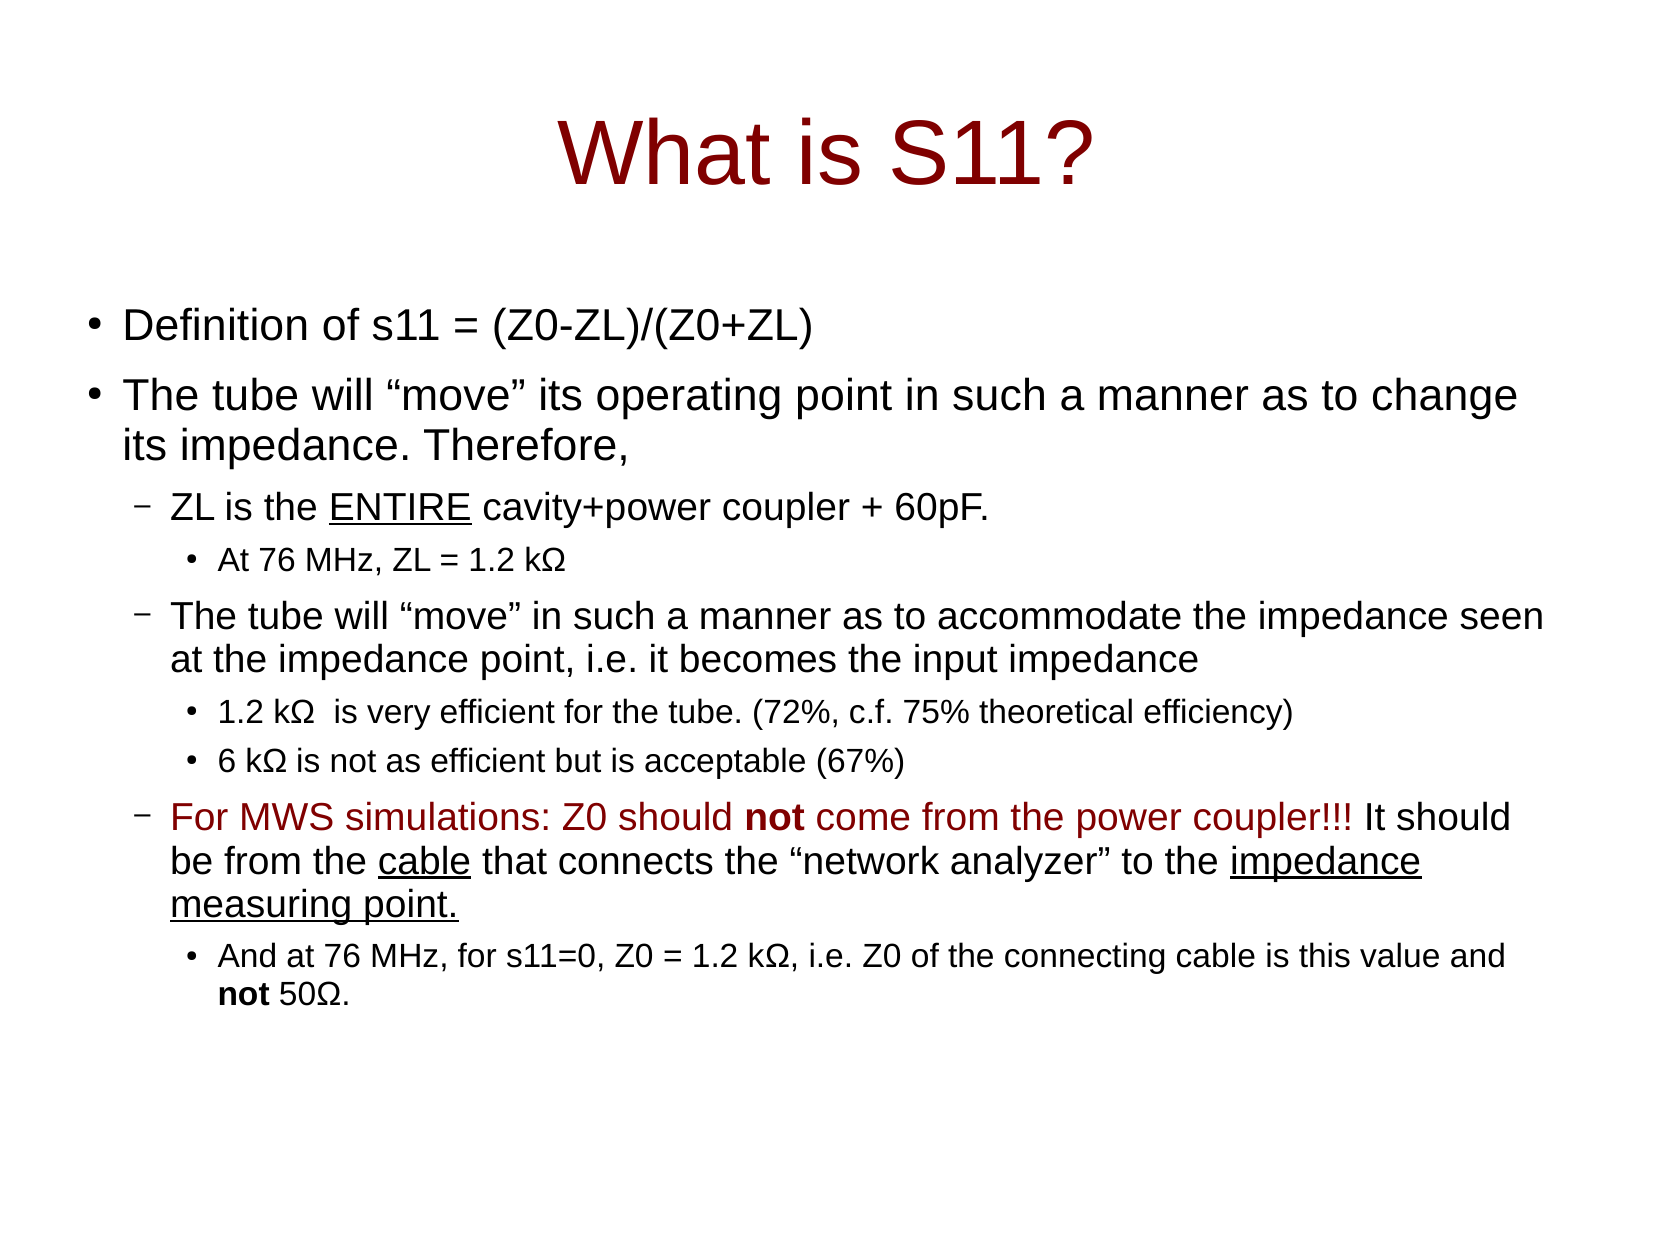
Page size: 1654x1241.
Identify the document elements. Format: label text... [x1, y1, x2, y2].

list Definition of s11 = (Z0-ZL)/(Z0+ZL) The tube will “move” its operating point in such a manner as to change its impedance. Therefore, ZL is the ENTIRE cavity+power coupler + 60pF. At 76 MHz, ZL = 1.2 kΩ The tube will “move” in such a manner as to accommodate the impedance seen at the impedance point, i.e. it becomes the input impedance 1.2 kΩ is very efficient for the tube. (72%, c.f. 75% theoretical efficiency) 6 kΩ is not as efficient but is acceptable (67%) For MWS simulations: Z0 should not come from the power coupler!!! It should be from the cable that connects the “network analyzer” to the impedance measuring point. And at 76 MHz, for s11=0, Z0 = 1.2 kΩ, i.e. Z0 of the connecting cable is this value and not 50Ω. [75, 300, 1564, 1020]
title What is S11? [82, 49, 1571, 257]
